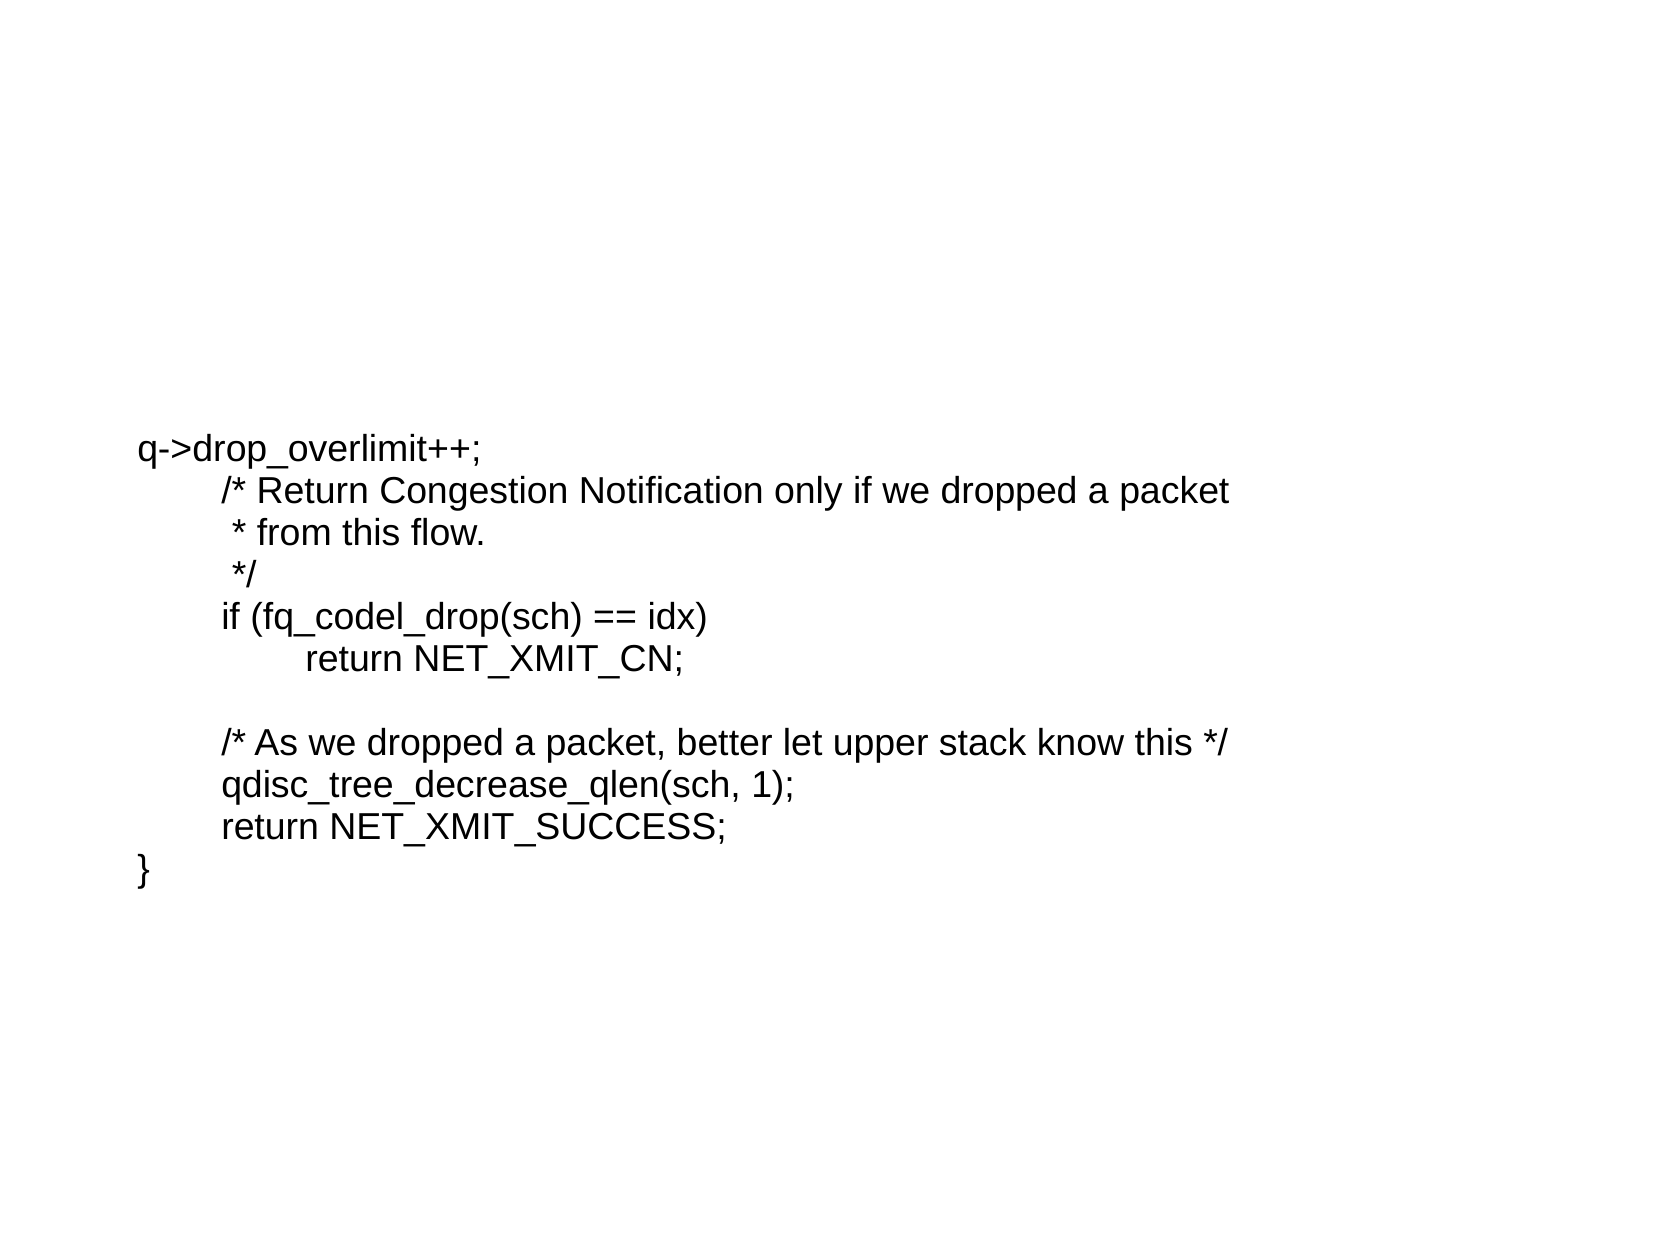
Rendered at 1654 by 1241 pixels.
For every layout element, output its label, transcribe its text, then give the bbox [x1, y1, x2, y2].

text_box q->drop_overlimit++; /* Return Congestion Notification only if we dropped a packet * from this flow. */ if (fq_codel_drop(sch) == idx) return NET_XMIT_CN; /* As we dropped a packet, better let upper stack know this */ qdisc_tree_decrease_qlen(sch, 1); return NET_XMIT_SUCCESS; } [122, 420, 1246, 897]
